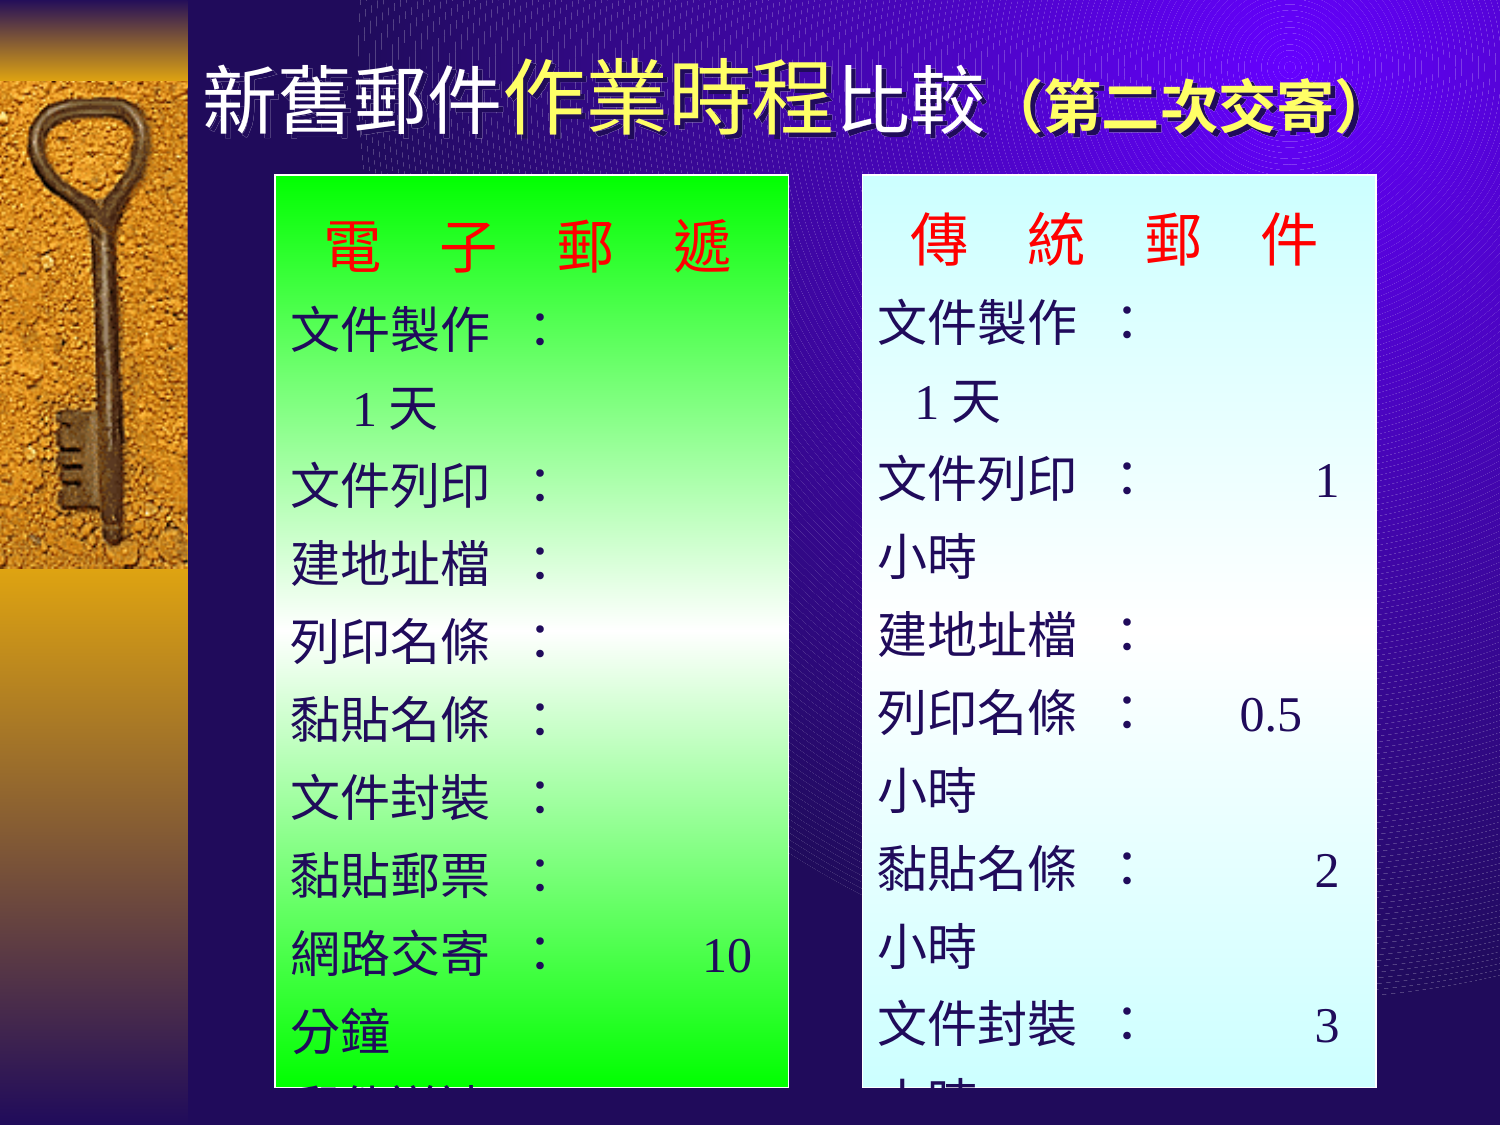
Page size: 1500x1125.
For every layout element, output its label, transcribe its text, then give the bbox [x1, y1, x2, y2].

text_box 新舊郵件作業時程比較（第二次交寄） [183, 38, 1413, 153]
text_box 傳 統 郵 件 文件製作 ： 1天 文件列印 ： 1小時 建地址檔 ： 列印名條 ： 0.5小時 黏貼名條 ： 2小時 文件封裝 ： 3小時 黏貼郵票 ： 2小時 郵局交寄 ： 0.5小時 郵件送達 ： 2~3天 合 計 ： 約5~6天 [863, 175, 1376, 1088]
text_box 電 子 郵 遞 文件製作 ： 1天 文件列印 ： 建地址檔 ： 列印名條 ： 黏貼名條 ： 文件封裝 ： 黏貼郵票 ： 網路交寄 ： 10分鐘 郵件送達 ： 1天 合 計 ： 約 2 天 [275, 175, 789, 1088]
